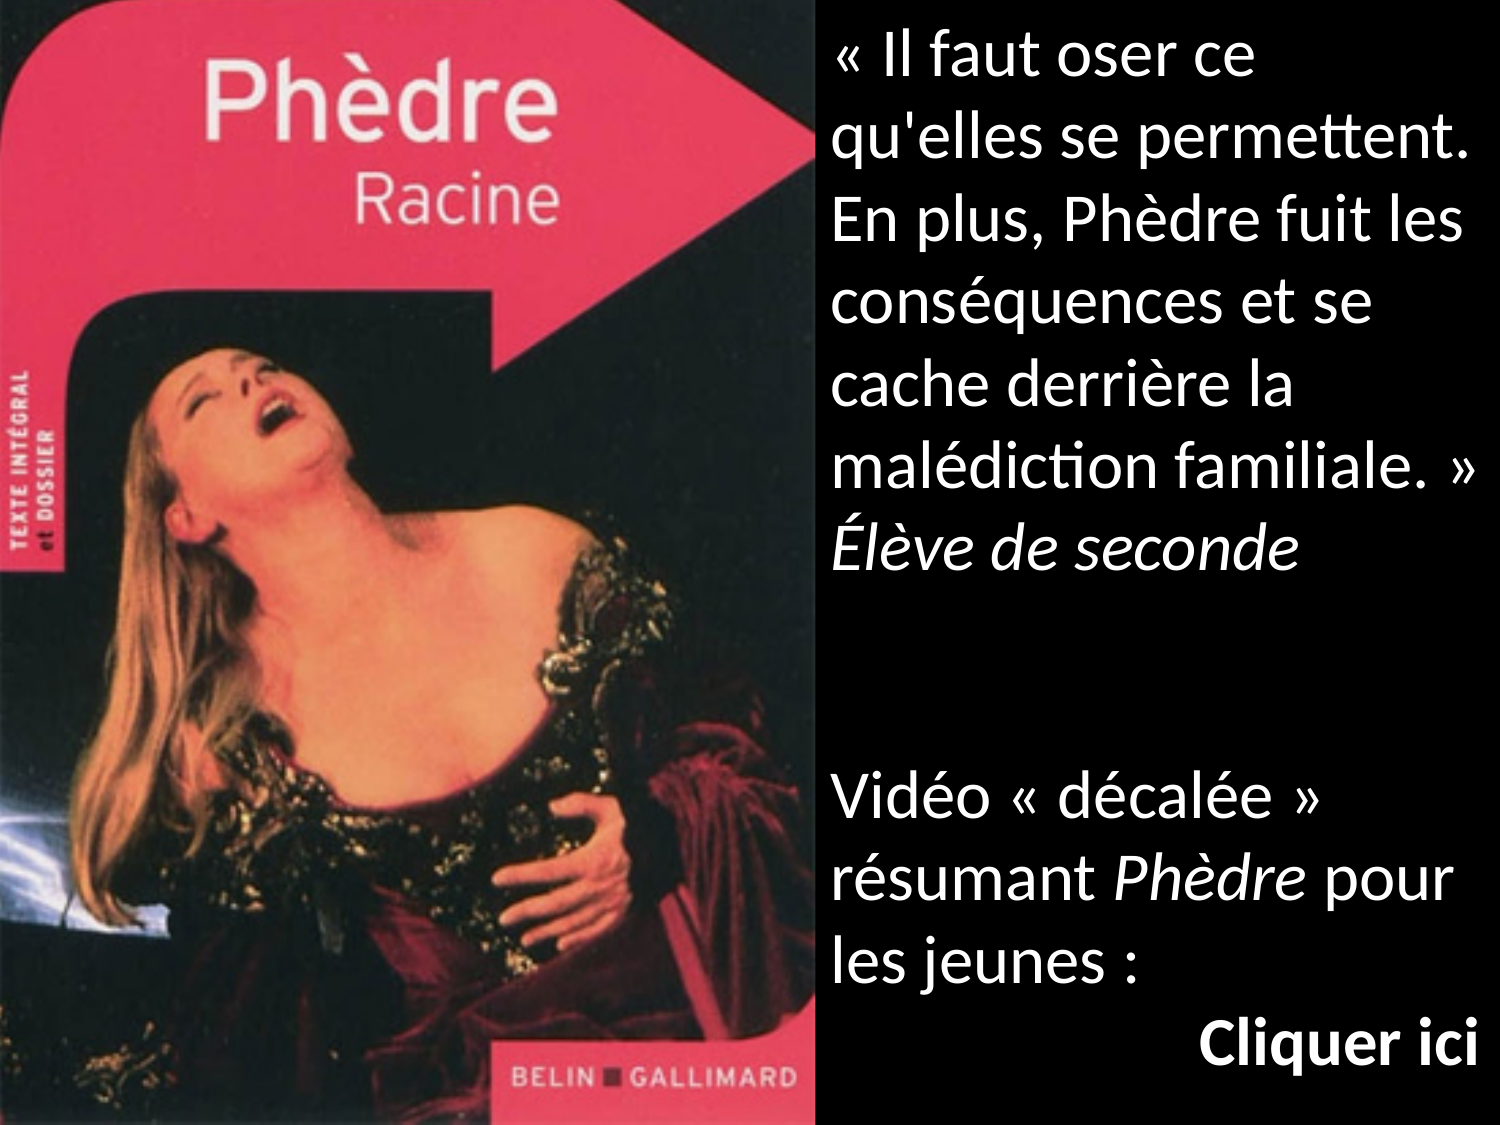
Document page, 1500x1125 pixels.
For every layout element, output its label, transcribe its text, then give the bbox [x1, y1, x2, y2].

text_box « Il faut oser ce qu'elles se permettent. En plus, Phèdre fuit les conséquences et se cache derrière la malédiction familiale. » Élève de seconde Vidéo « décalée » résumant Phèdre pour les jeunes : Cliquer ici [816, 0, 1500, 1087]
picture [0, 0, 816, 1125]
